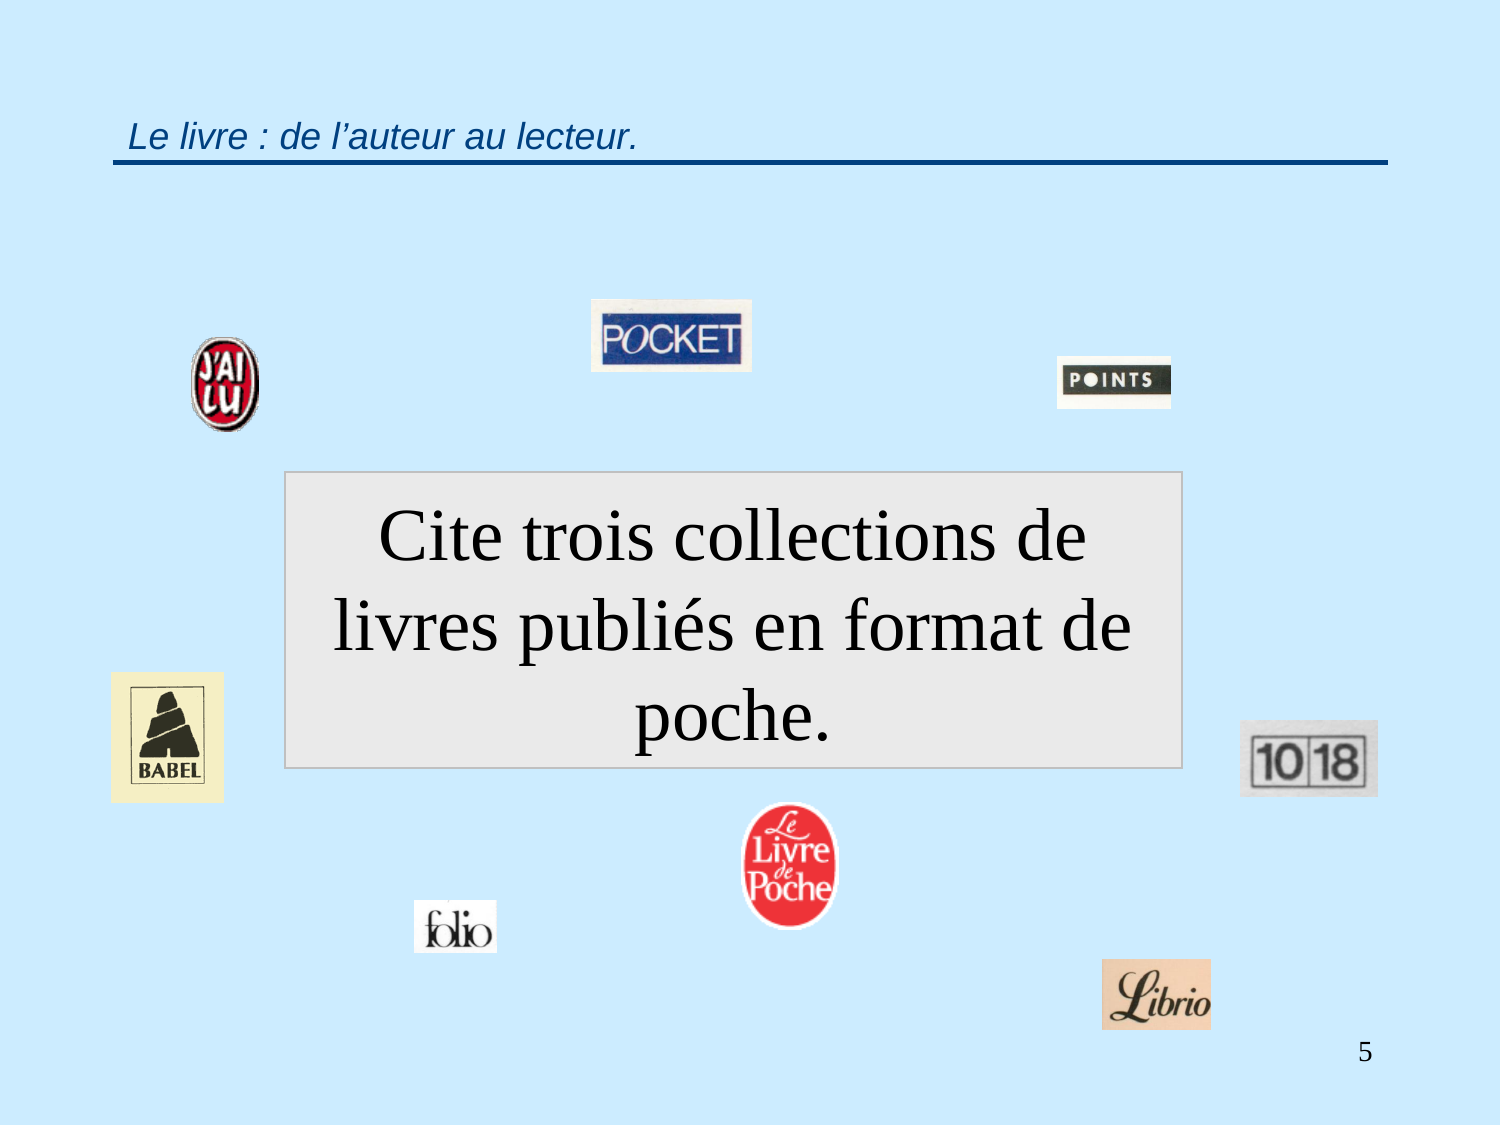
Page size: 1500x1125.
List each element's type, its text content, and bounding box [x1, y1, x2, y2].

text_box Le livre : de l’auteur au lecteur. [113, 104, 655, 160]
picture [191, 337, 259, 432]
picture [1102, 959, 1211, 1030]
picture [1057, 356, 1171, 409]
picture [111, 672, 224, 803]
picture [414, 900, 497, 953]
picture [741, 802, 839, 930]
picture [591, 299, 752, 372]
picture [1240, 720, 1378, 797]
title Cite trois collections de livres publiés en format de poche. [284, 472, 1183, 768]
